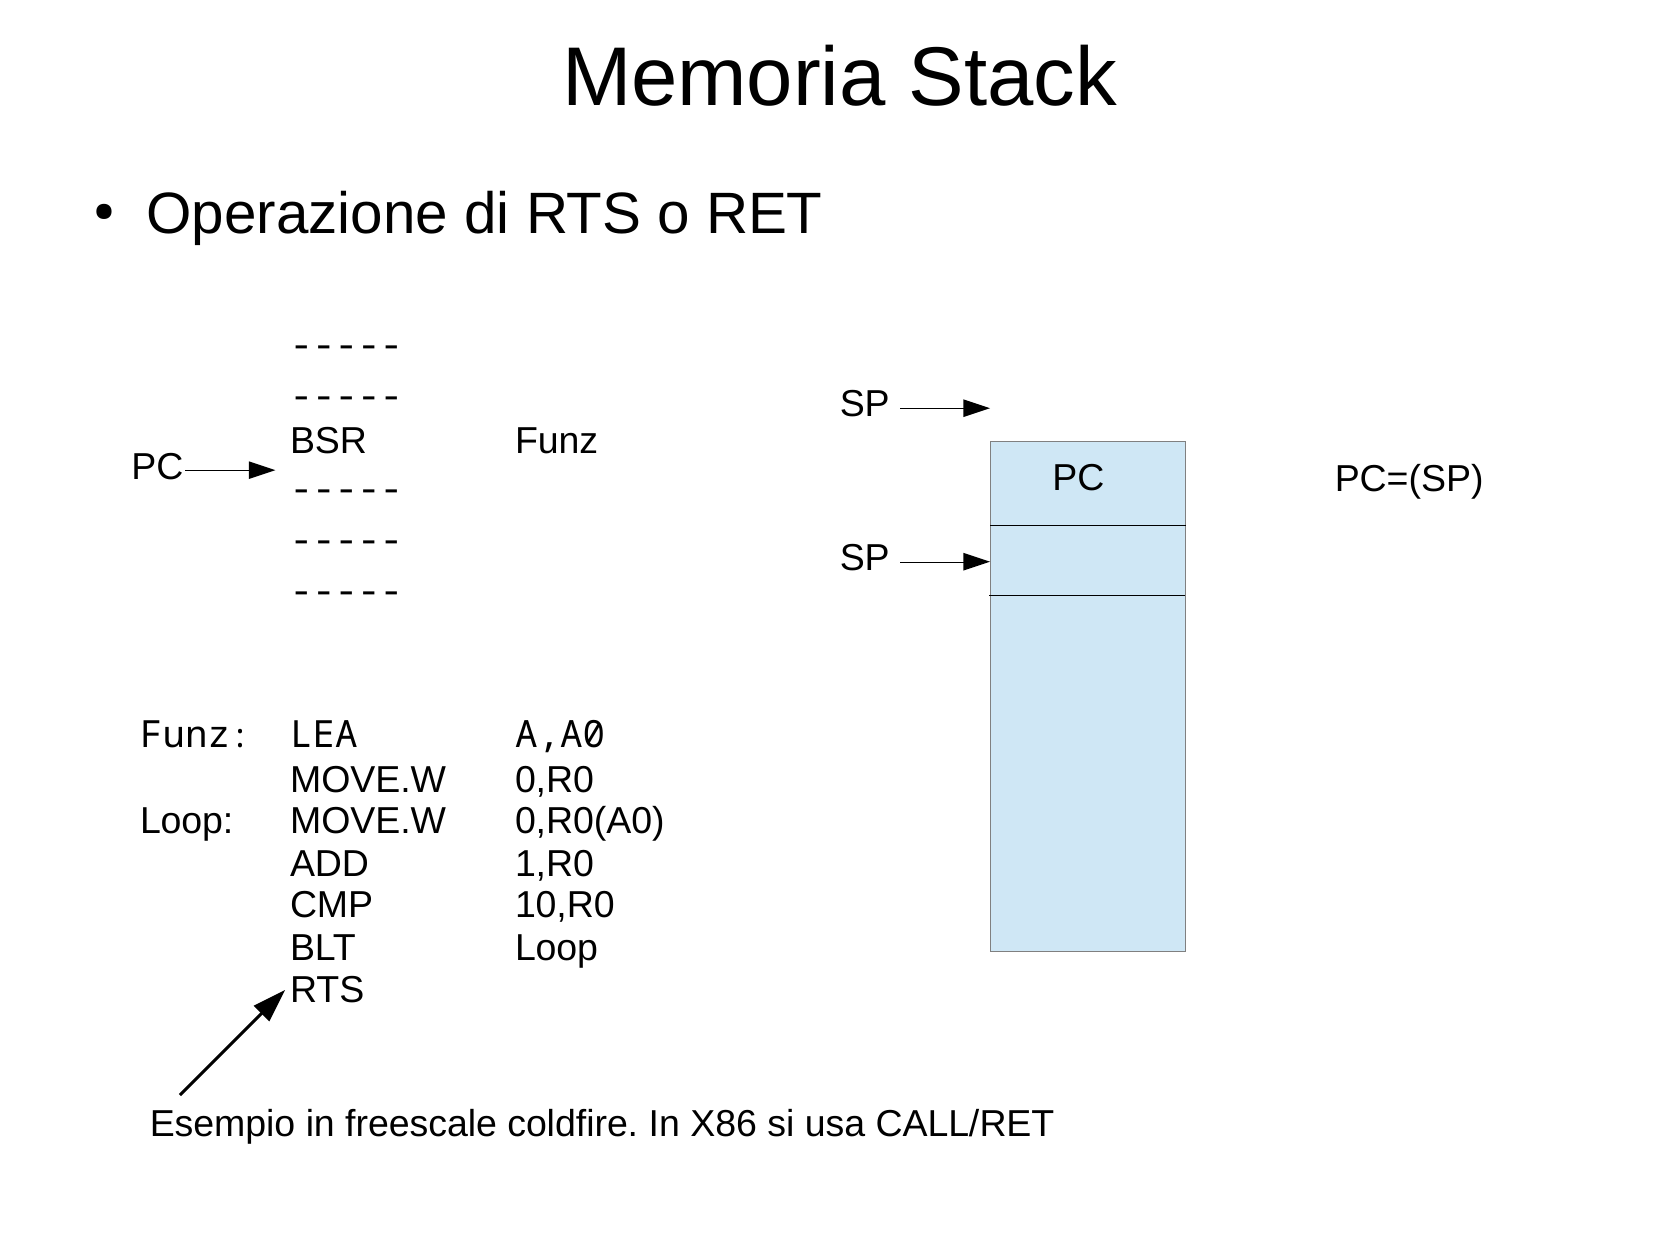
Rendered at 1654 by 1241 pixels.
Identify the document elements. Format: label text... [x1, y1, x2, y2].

text_box Funz: LEA A,A0 MOVE.W 0,R0 Loop: MOVE.W 0,R0(A0) ADD 1,R0 CMP 10,R0 BLT Loop RTS [125, 699, 1231, 1031]
text_box [990, 526, 1186, 952]
text_box SP [825, 375, 905, 448]
title Memoria Stack [30, 0, 1621, 180]
text_box [990, 441, 1186, 525]
list Operazione di RTS o RET [75, 181, 1599, 1187]
text_box ----- ----- BSR Funz ----- ----- ----- [125, 309, 1231, 641]
text_box PC [1037, 449, 1120, 507]
text_box Esempio in freescale coldfire. In X86 si usa CALL/RET [135, 1095, 1070, 1152]
text_box PC=(SP) [1320, 450, 1499, 508]
text_box PC [116, 437, 199, 495]
text_box SP [825, 528, 905, 601]
